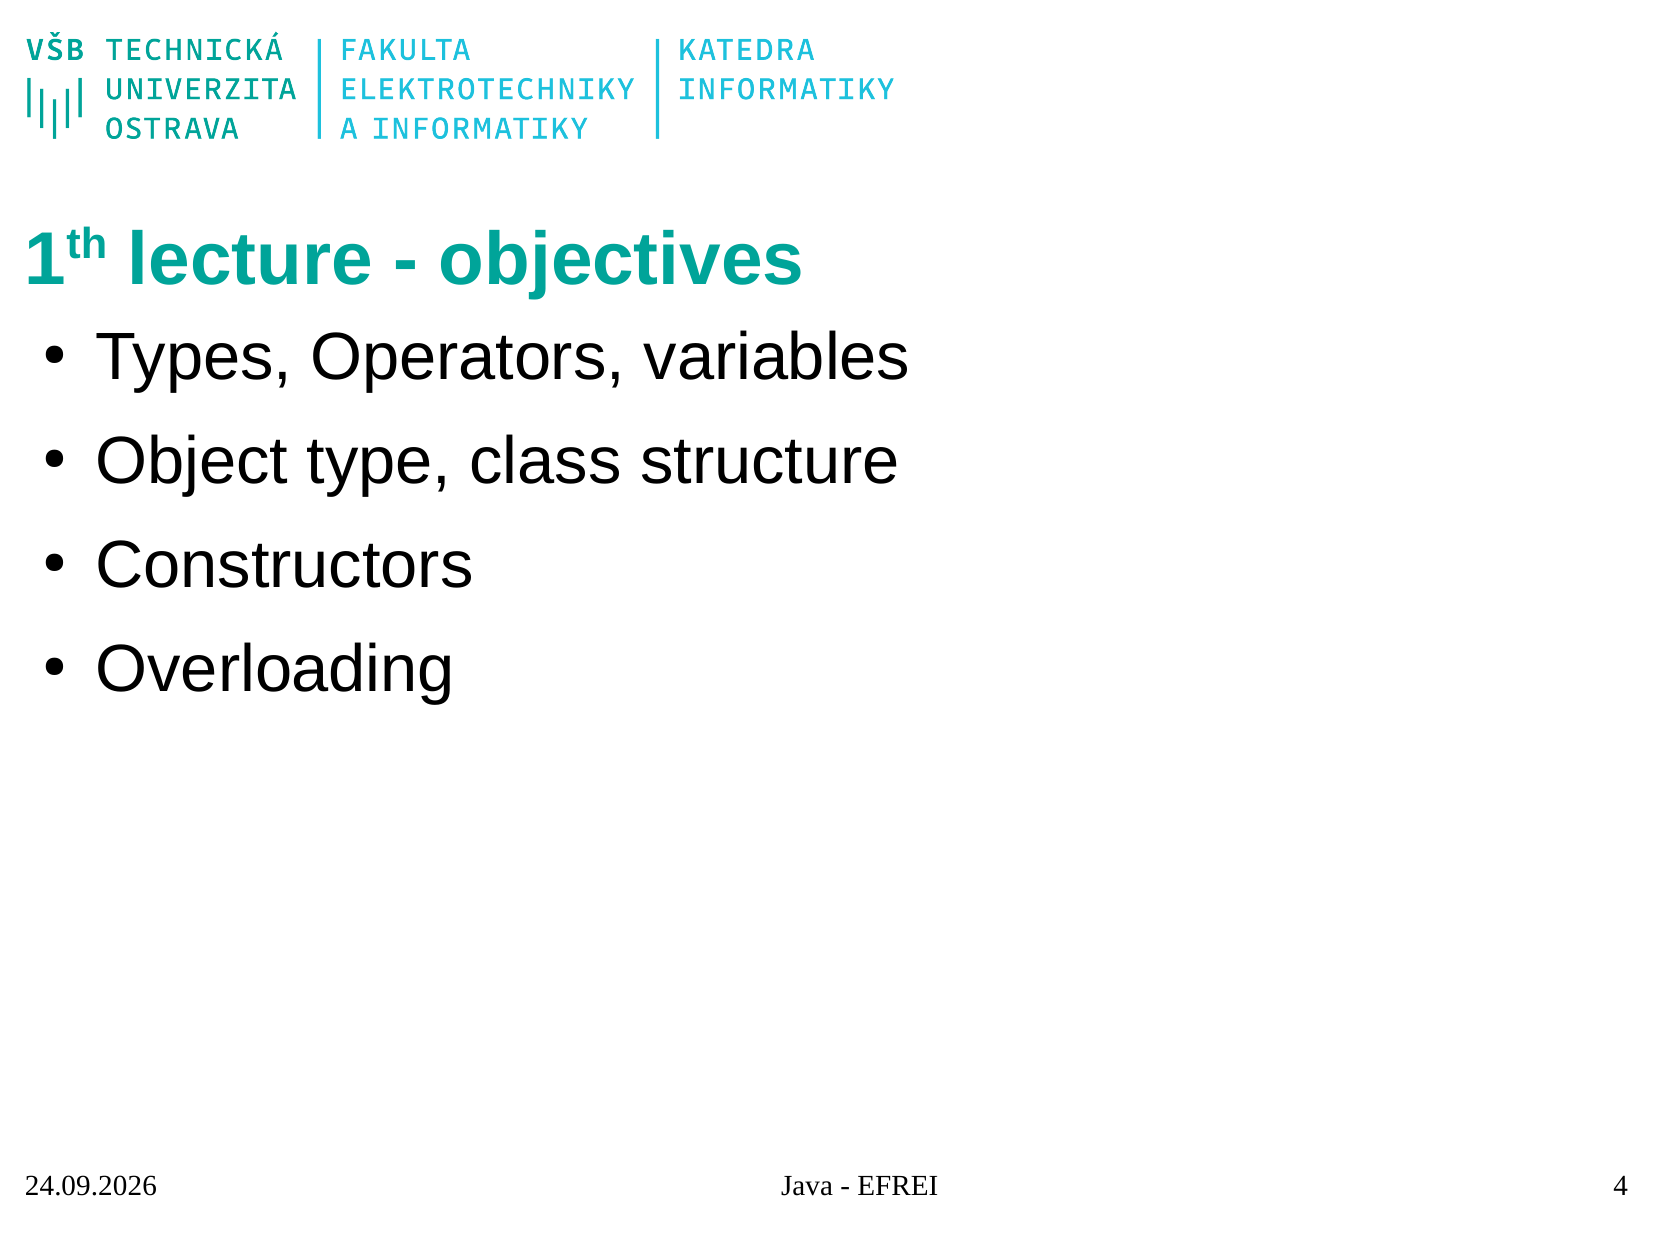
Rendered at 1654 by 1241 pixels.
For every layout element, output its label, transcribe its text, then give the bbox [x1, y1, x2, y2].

picture [26, 31, 894, 139]
title 1th lecture - objectives [24, 169, 1629, 300]
list Types, Operators, variables Object type, class structure Constructors Overloading [24, 318, 1629, 1146]
